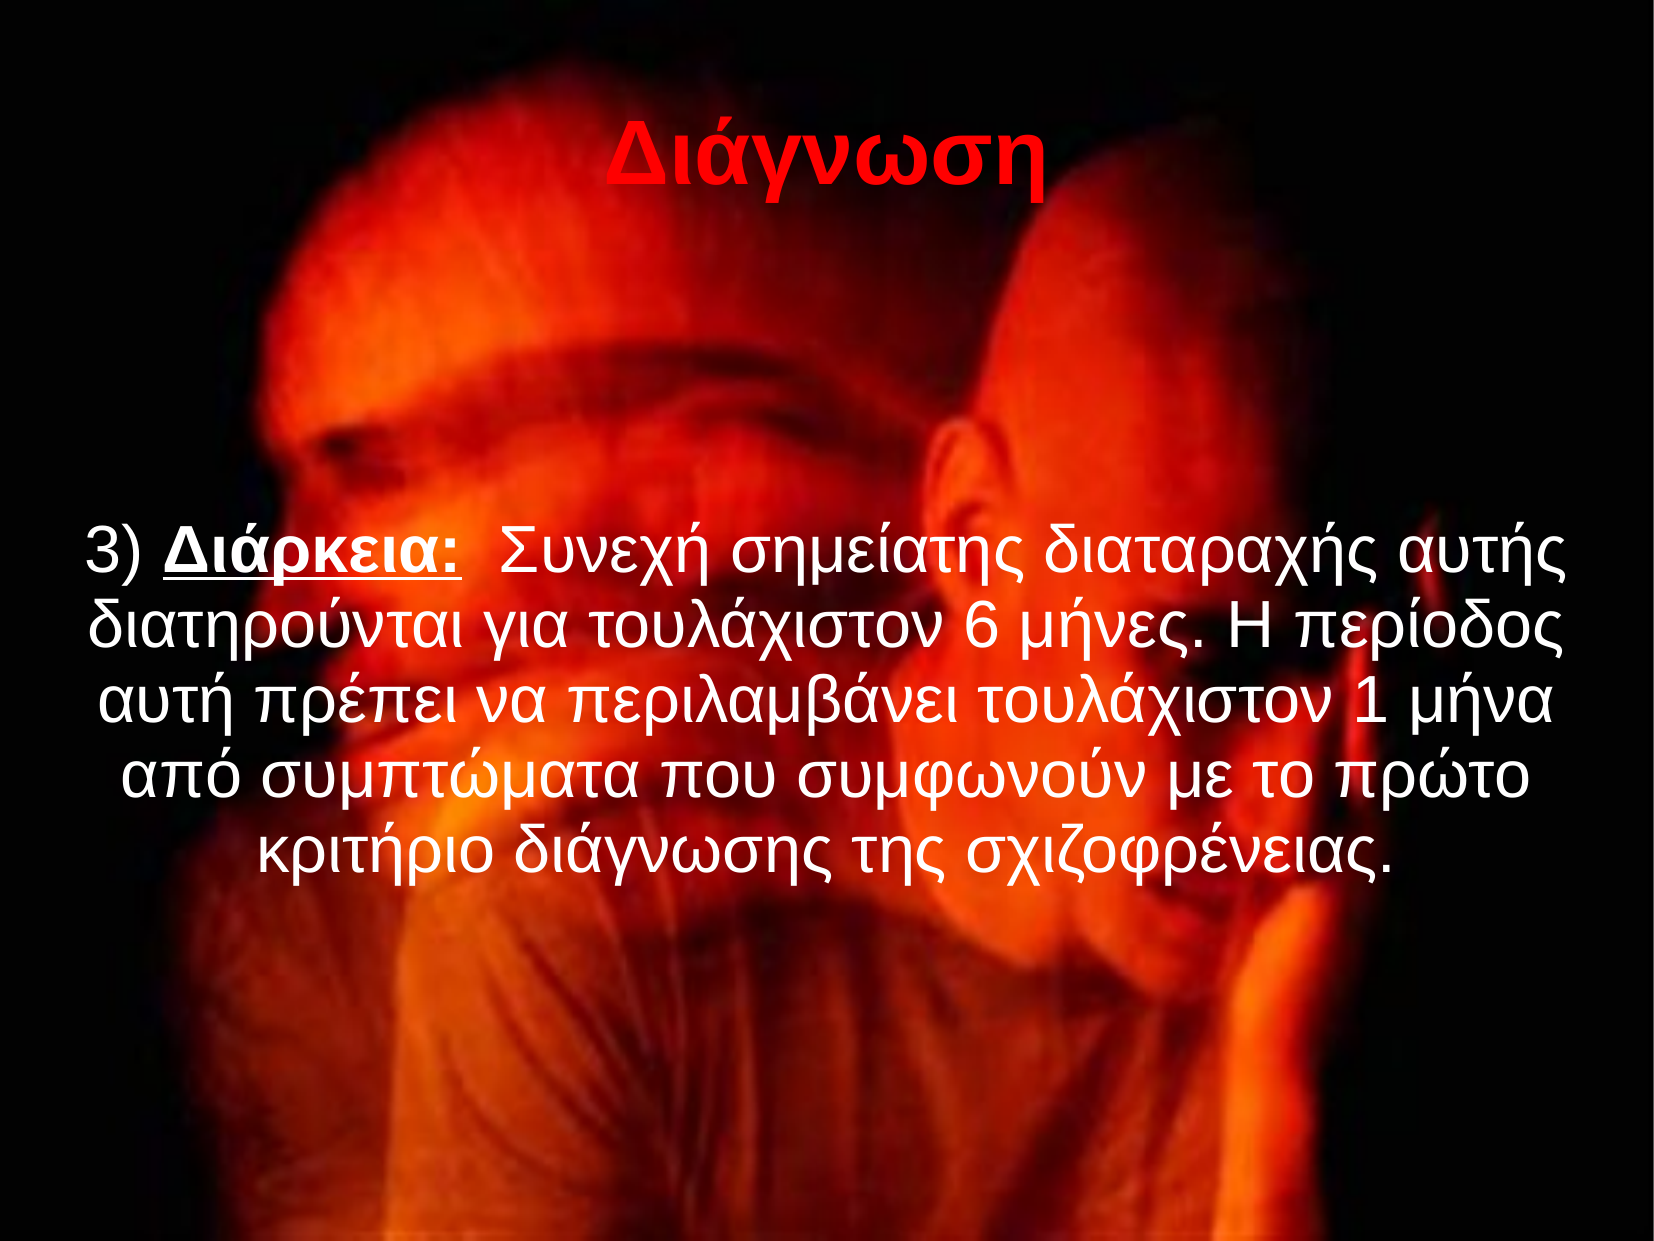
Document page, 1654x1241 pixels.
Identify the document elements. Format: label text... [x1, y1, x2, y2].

picture [0, 0, 1654, 1241]
title Διάγνωση [82, 56, 1571, 250]
subtitle 3) Διάρκεια: Συνεχή σημείατης διαταραχής αυτής διατηρούνται για τουλάχιστον 6 μήνες. Η περίοδος αυτή πρέπει να περιλαμβάνει τουλάχιστον 1 μήνα από συμπτώματα που συμφωνούν με το πρώτο κριτήριο διάγνωσης της σχιζοφρένειας. [82, 297, 1571, 1102]
